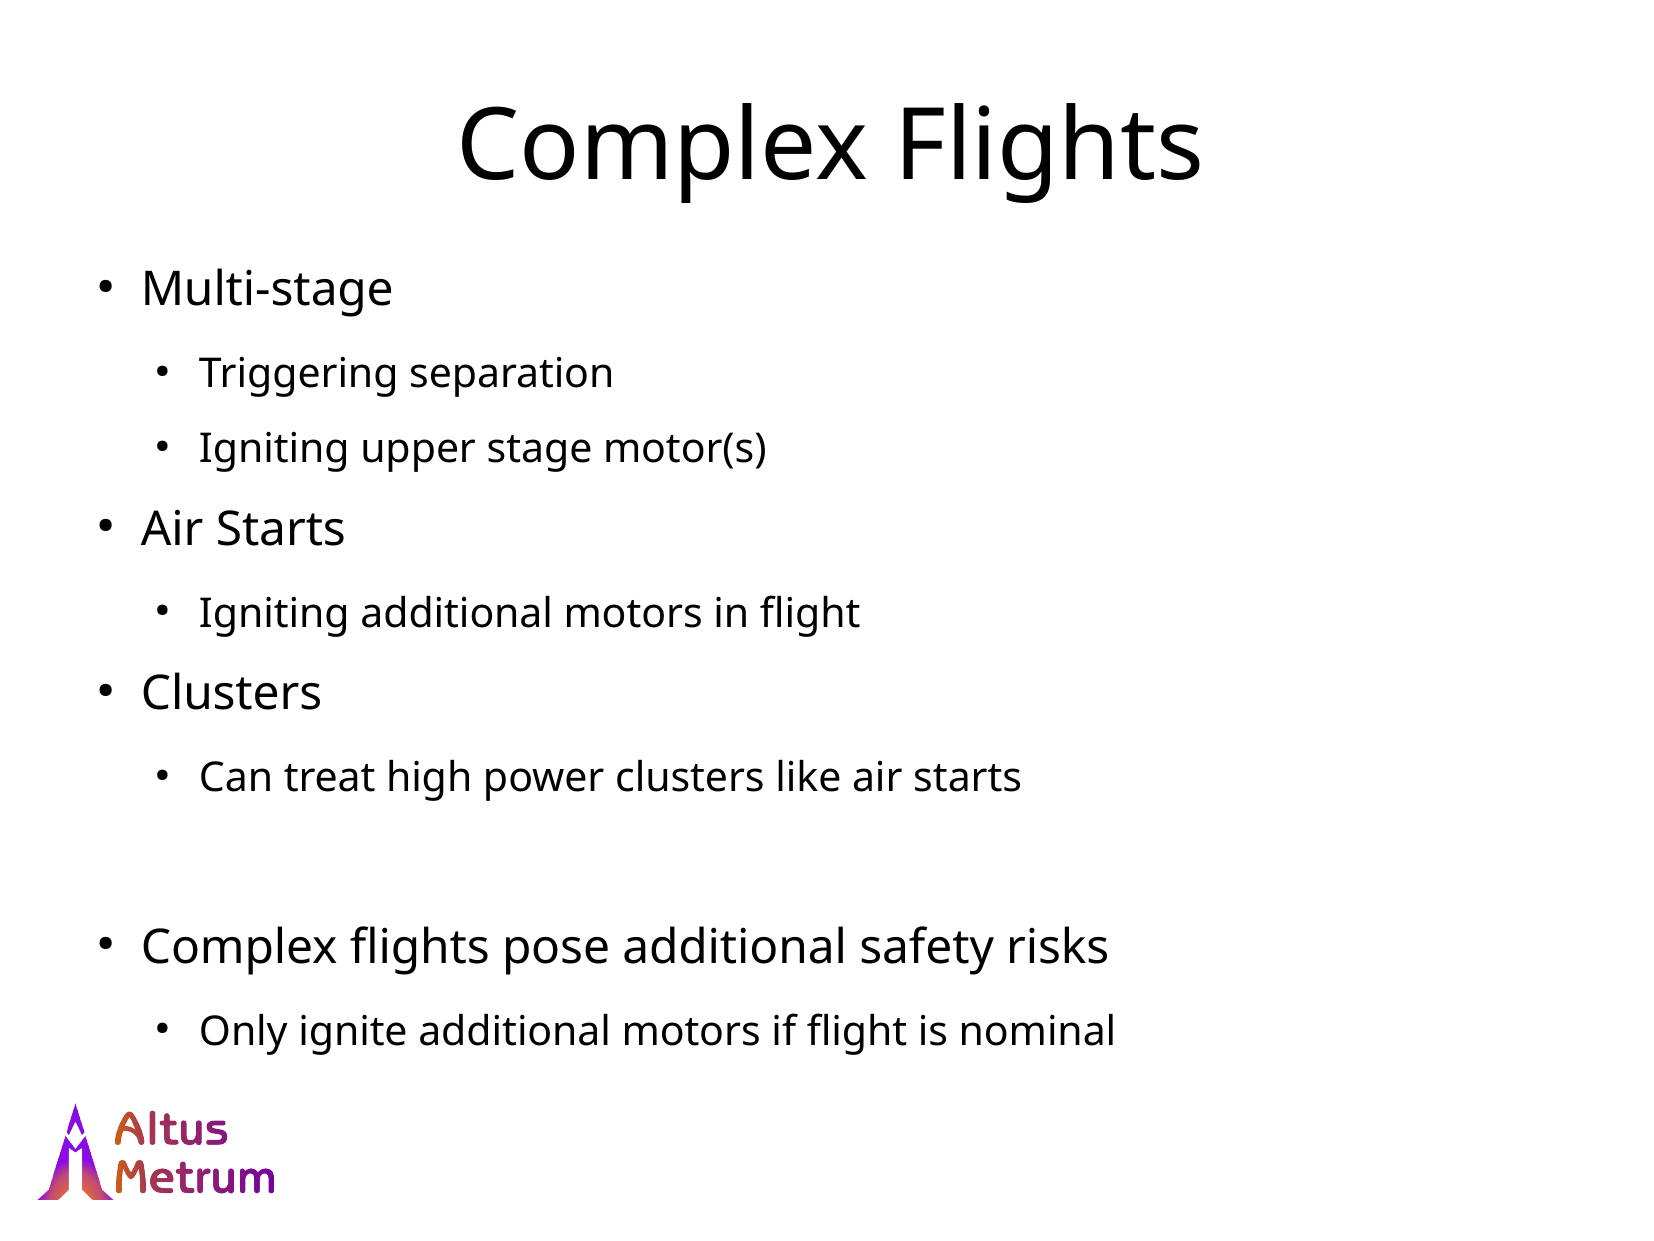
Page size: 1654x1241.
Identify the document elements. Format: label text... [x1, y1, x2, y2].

list Multi-stage Triggering separation Igniting upper stage motor(s) Air Starts Igniting additional motors in flight Clusters Can treat high power clusters like air starts Complex flights pose additional safety risks Only ignite additional motors if flight is nominal [82, 254, 1571, 1059]
title Complex Flights [86, 55, 1576, 226]
picture [37, 1103, 274, 1200]
